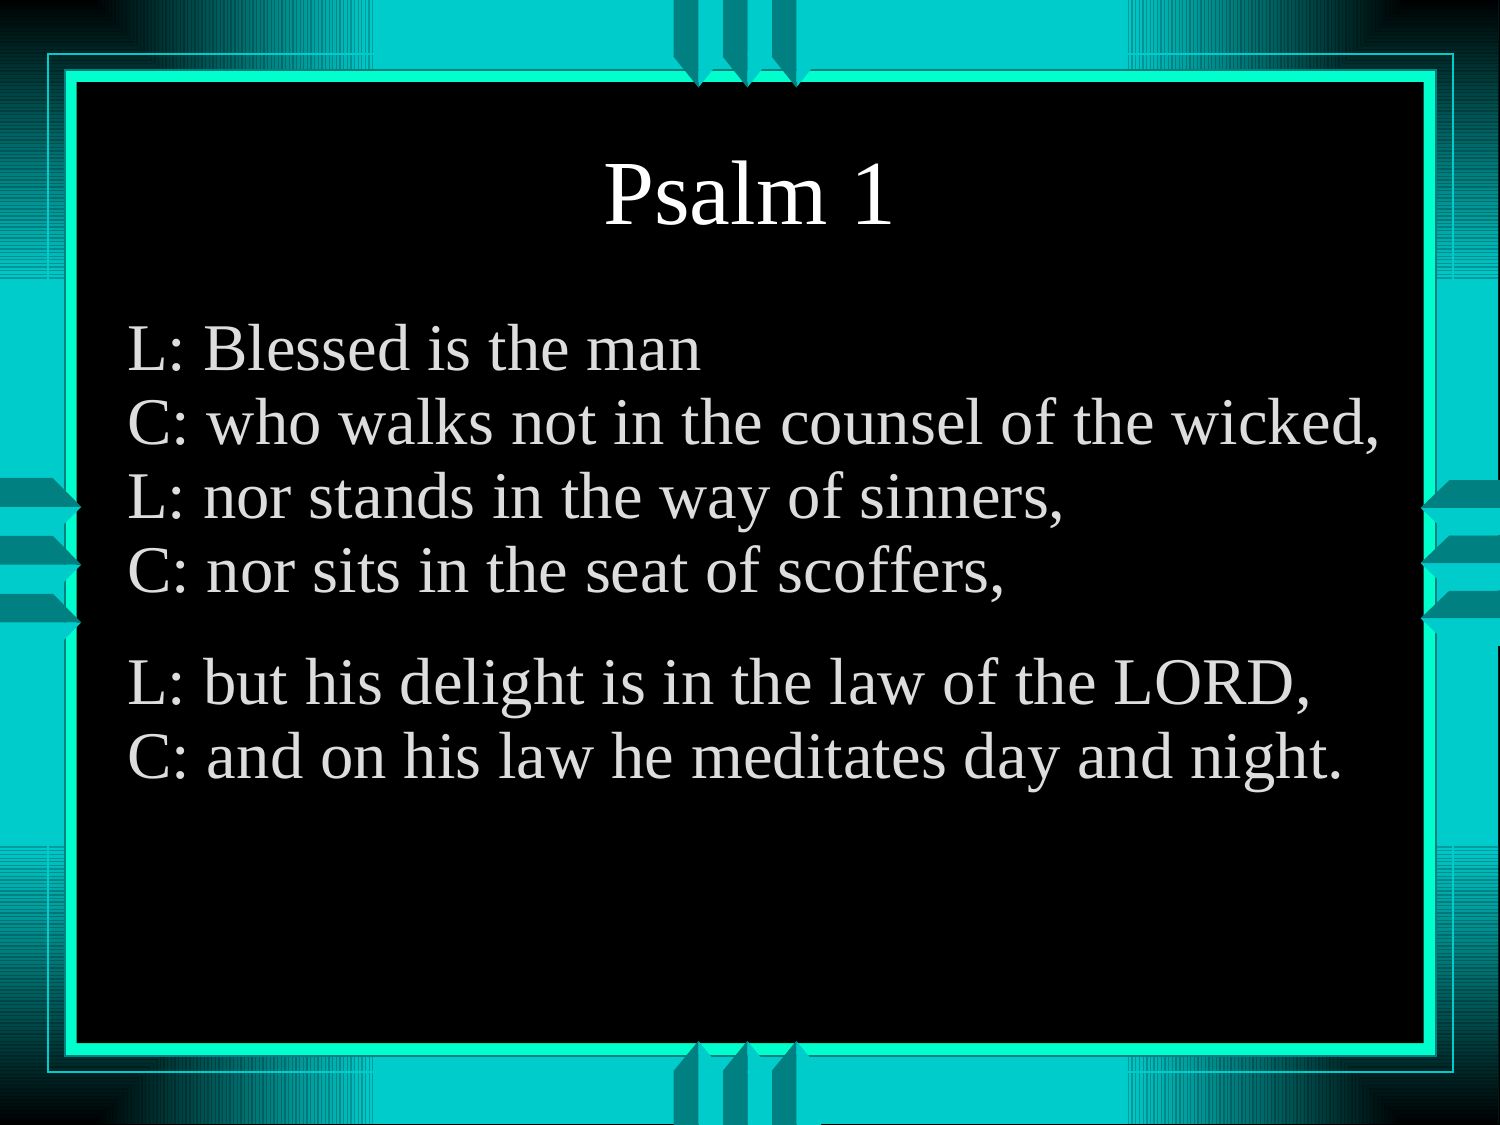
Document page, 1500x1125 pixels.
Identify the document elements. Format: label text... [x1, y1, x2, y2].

title Psalm 1 [112, 107, 1388, 281]
text_box L: Blessed is the man C: who walks not in the counsel of the wicked, L: nor stands in the way of sinners, C: nor sits in the seat of scoffers, [112, 303, 1426, 615]
text_box L: but his delight is in the law of the LORD, C: and on his law he meditates day and night. [112, 637, 1388, 909]
